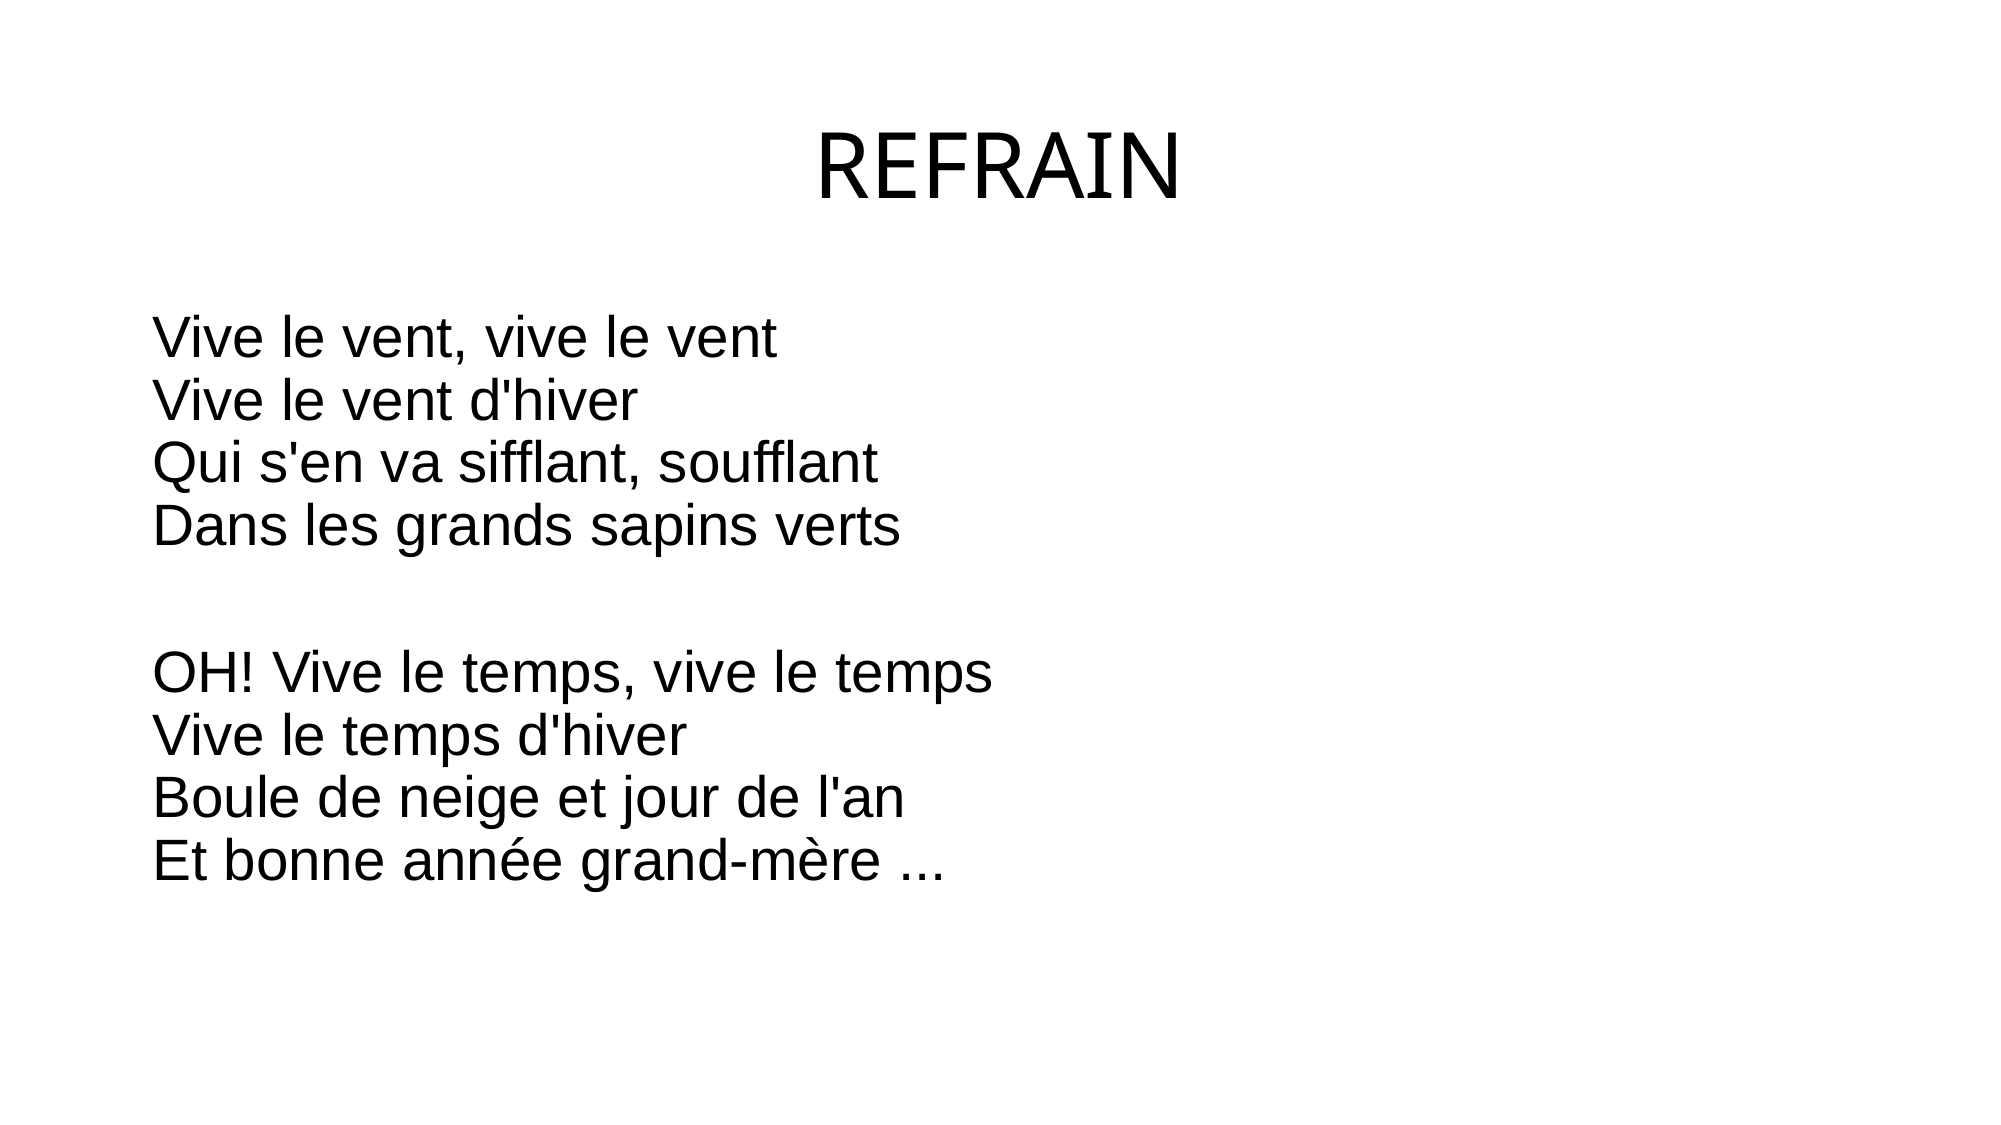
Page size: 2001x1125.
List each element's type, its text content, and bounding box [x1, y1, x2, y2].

title REFRAIN [137, 59, 1863, 278]
list Vive le vent, vive le vent Vive le vent d'hiver Qui s'en va sifflant, soufflant Dans les grands sapins verts OH! Vive le temps, vive le temps Vive le temps d'hiver Boule de neige et jour de l'an Et bonne année grand-mère ... [137, 299, 1863, 1014]
